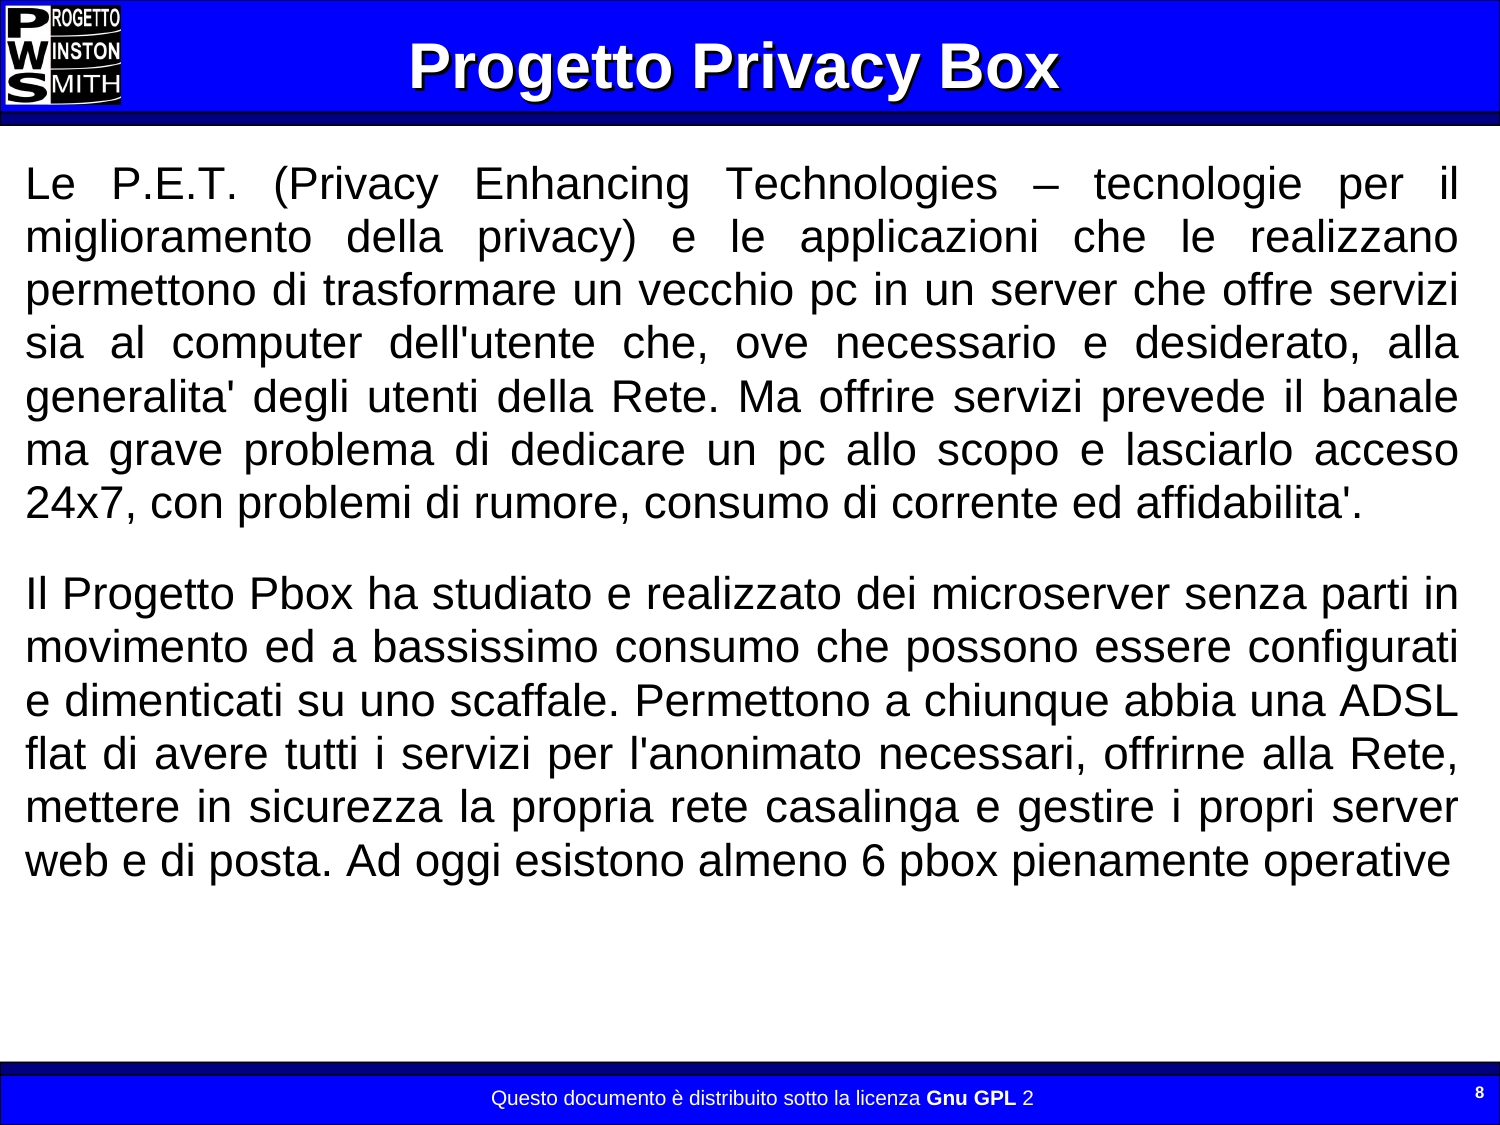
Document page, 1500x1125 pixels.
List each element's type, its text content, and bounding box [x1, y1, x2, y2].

text_box Progetto Privacy Box [177, 18, 1293, 110]
picture [5, 5, 121, 105]
text_box Le P.E.T. (Privacy Enhancing Technologies – tecnologie per il miglioramento della privacy) e le applicazioni che le realizzano permettono di trasformare un vecchio pc in un server che offre servizi sia al computer dell'utente che, ove necessario e desiderato, alla generalita' degli utenti della Rete. Ma offrire servizi prevede il banale ma grave problema di dedicare un pc allo scopo e lasciarlo acceso 24x7, con problemi di rumore, consumo di corrente ed affidabilita'. Il Progetto Pbox ha studiato e realizzato dei microserver senza parti in movimento ed a bassissimo consumo che possono essere configurati e dimenticati su uno scaffale. Permettono a chiunque abbia una ADSL flat di avere tutti i servizi per l'anonimato necessari, offrirne alla Rete, mettere in sicurezza la propria rete casalinga e gestire i propri server web e di posta. Ad oggi esistono almeno 6 pbox pienamente operative [9, 147, 1477, 894]
